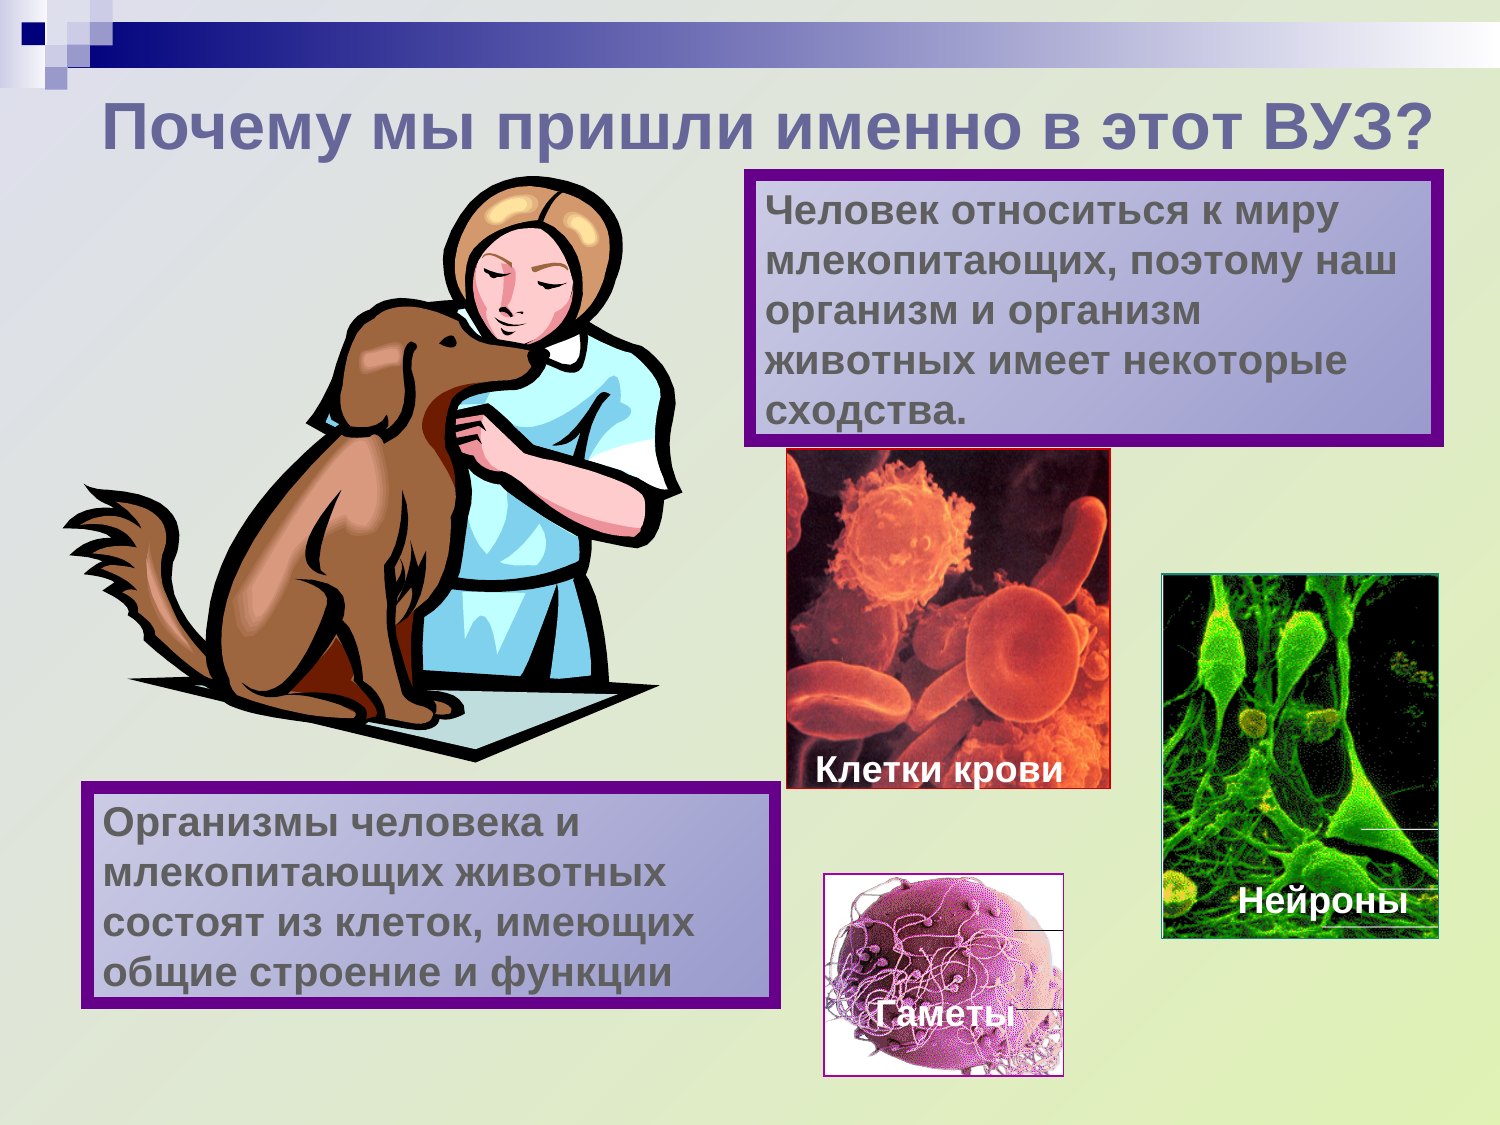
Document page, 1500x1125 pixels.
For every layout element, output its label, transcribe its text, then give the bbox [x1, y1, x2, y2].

picture [1162, 575, 1438, 938]
text_box Почему мы пришли именно в этот ВУЗ? [86, 74, 1451, 171]
text_box Гаметы [860, 980, 1042, 1042]
picture [825, 875, 1063, 1075]
picture [62, 137, 688, 763]
picture [787, 450, 1110, 788]
text_box Человек относиться к миру млекопитающих, поэтому наш организм и организм животных имеет некоторые сходства. [750, 174, 1438, 441]
text_box Клетки крови [800, 737, 1079, 798]
text_box Нейроны [1222, 868, 1435, 929]
text_box Организмы человека и млекопитающих животных состоят из клеток, имеющих общие строение и функции [87, 787, 775, 1003]
